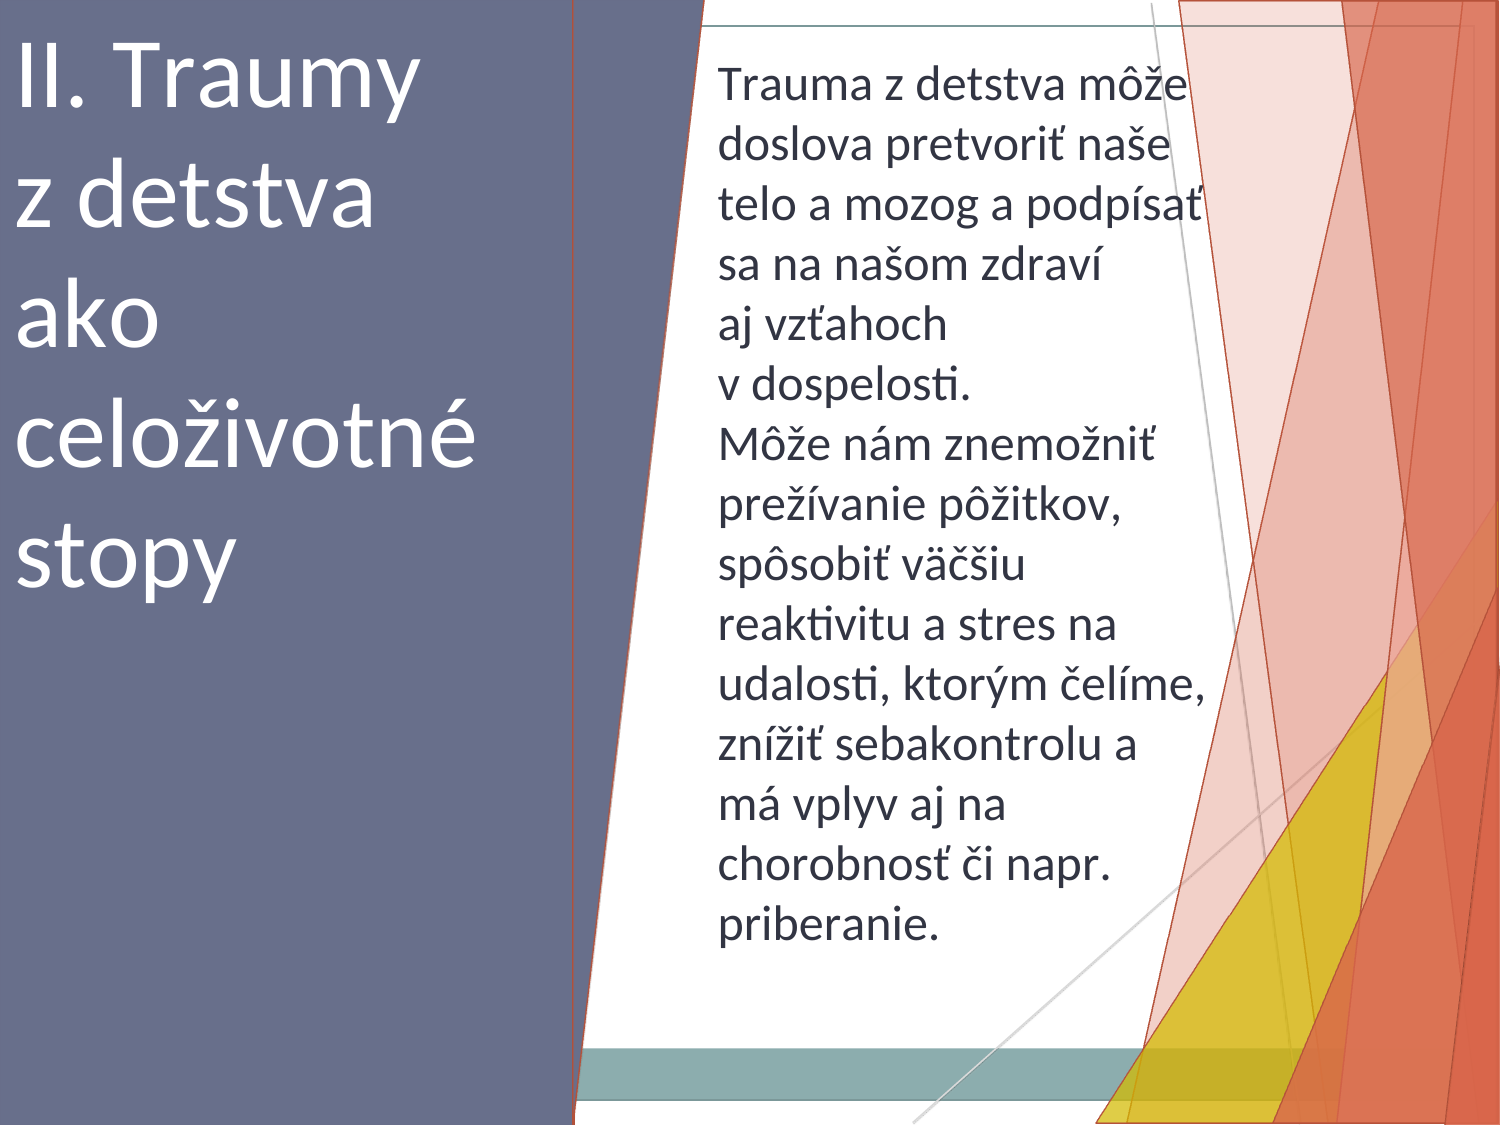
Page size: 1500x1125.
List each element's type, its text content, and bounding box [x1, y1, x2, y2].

text_box Trauma z detstva môže doslova pretvoriť naše telo a mozog a podpísať sa na našom zdraví aj vzťahoch v dospelosti. Môže nám znemožniť prežívanie pôžitkov, spôsobiť väčšiu reaktivitu a stres na udalosti, ktorým čelíme, znížiť sebakontrolu a má vplyv aj na chorobnosť či napr. priberanie. [702, 42, 1223, 959]
picture [1093, 0, 1500, 1125]
picture [570, 0, 707, 1125]
text_box II. Traumy z detstva ako celoživotné stopy [0, 0, 570, 1125]
